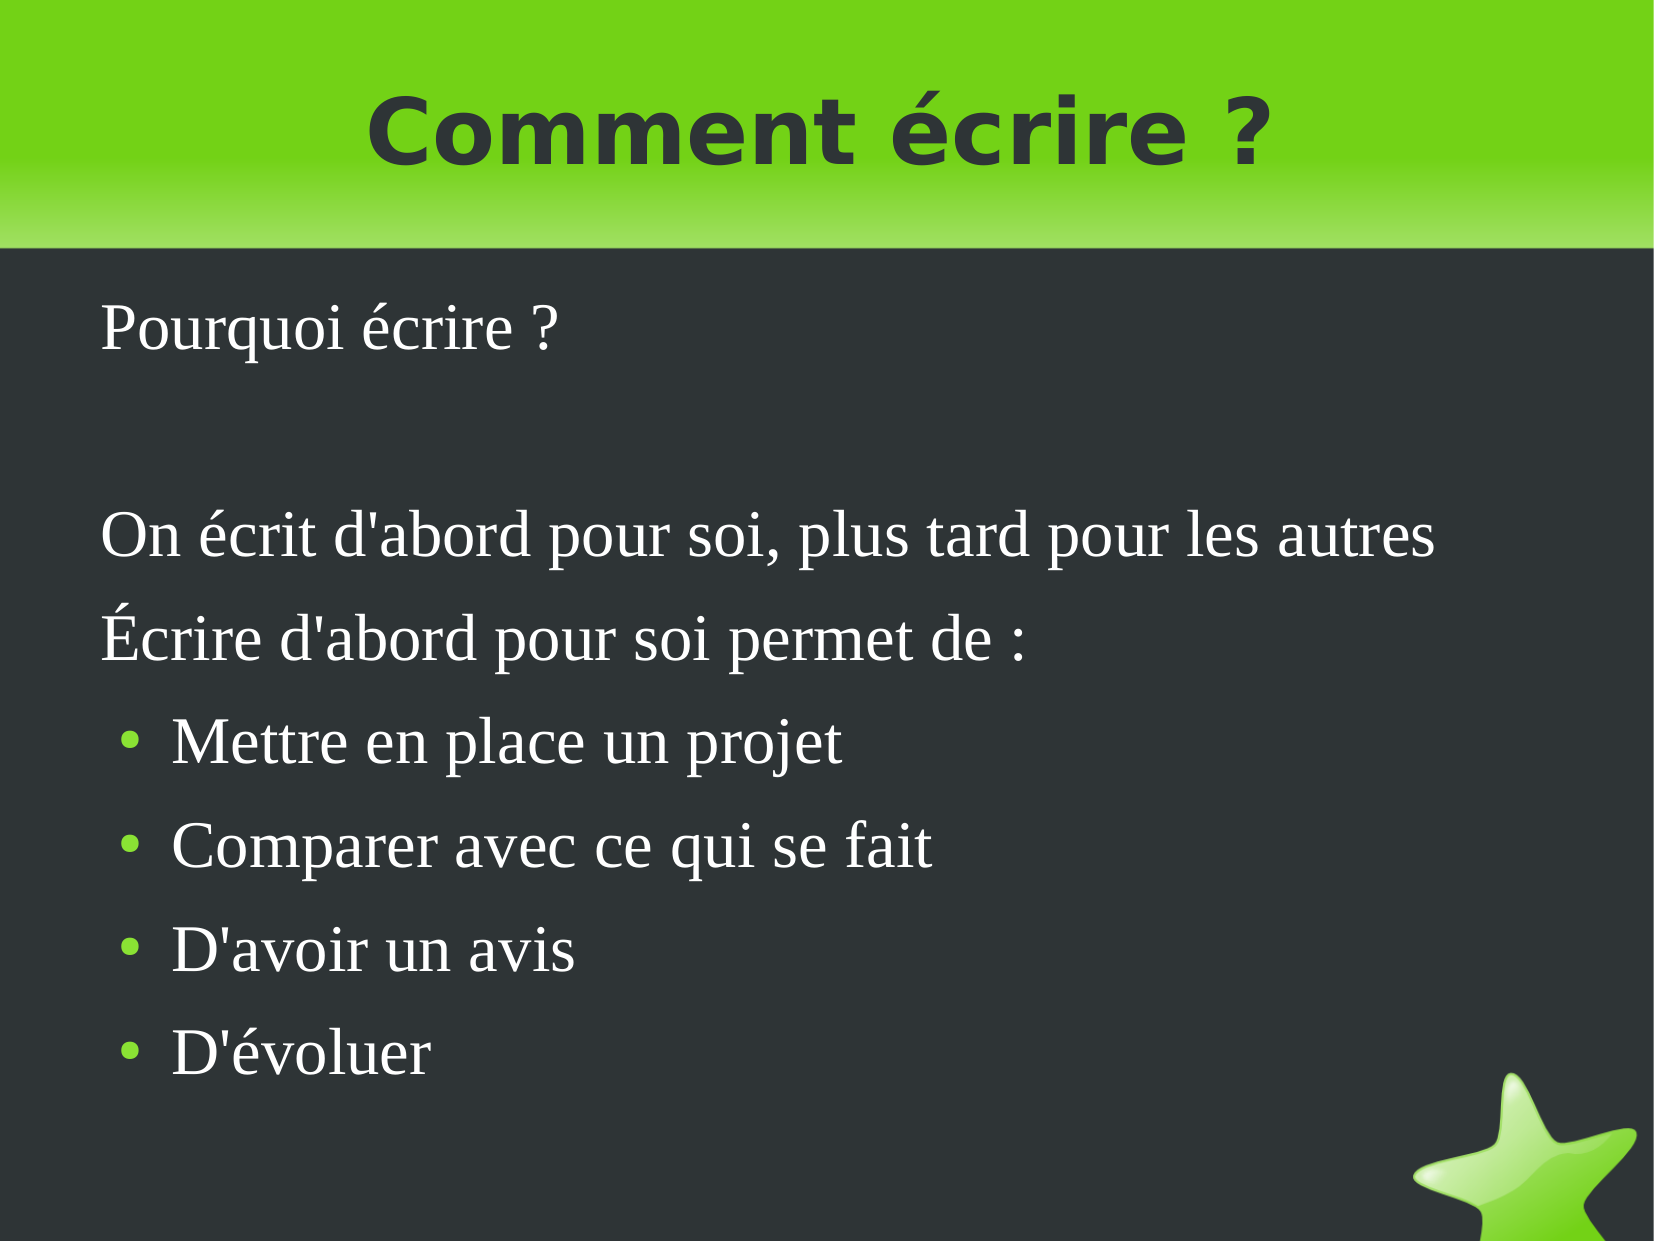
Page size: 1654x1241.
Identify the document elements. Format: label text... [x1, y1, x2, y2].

list Pourquoi écrire ? On écrit d'abord pour soi, plus tard pour les autres Écrire d'abord pour soi permet de : Mettre en place un projet Comparer avec ce qui se fait D'avoir un avis D'évoluer [82, 290, 1571, 1241]
title Comment écrire ? [76, 36, 1565, 229]
picture [0, 0, 1654, 1241]
